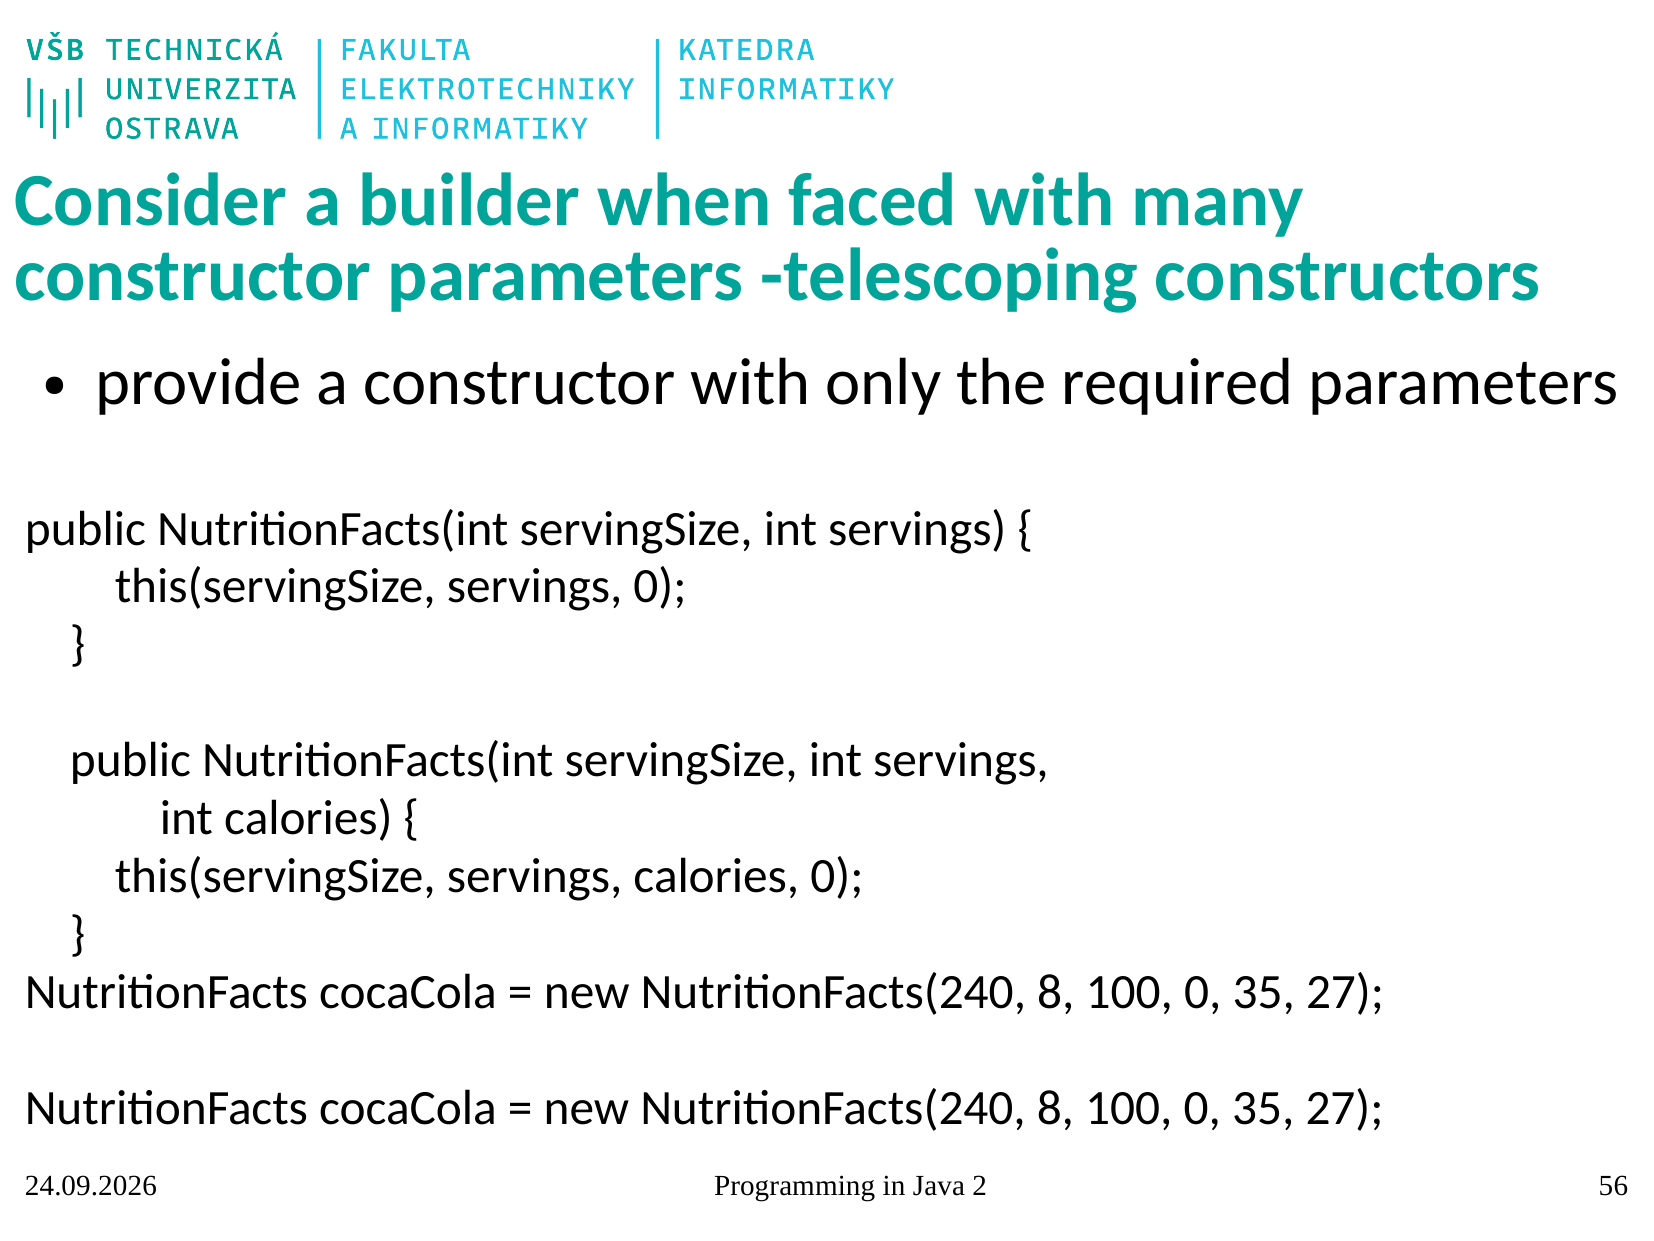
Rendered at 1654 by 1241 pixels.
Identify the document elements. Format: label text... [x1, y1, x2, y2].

picture [26, 31, 894, 139]
title Consider a builder when faced with many constructor parameters -telescoping constructors [14, 165, 1619, 319]
list provide a constructor with only the required parameters [24, 354, 1629, 485]
list public NutritionFacts(int servingSize, int servings) { this(servingSize, servings, 0); } public NutritionFacts(int servingSize, int servings, int calories) { this(servingSize, servings, calories, 0); } NutritionFacts cocaCola = new NutritionFacts(240, 8, 100, 0, 35, 27); NutritionFacts cocaCola = new NutritionFacts(240, 8, 100, 0, 35, 27); [24, 507, 1629, 1146]
